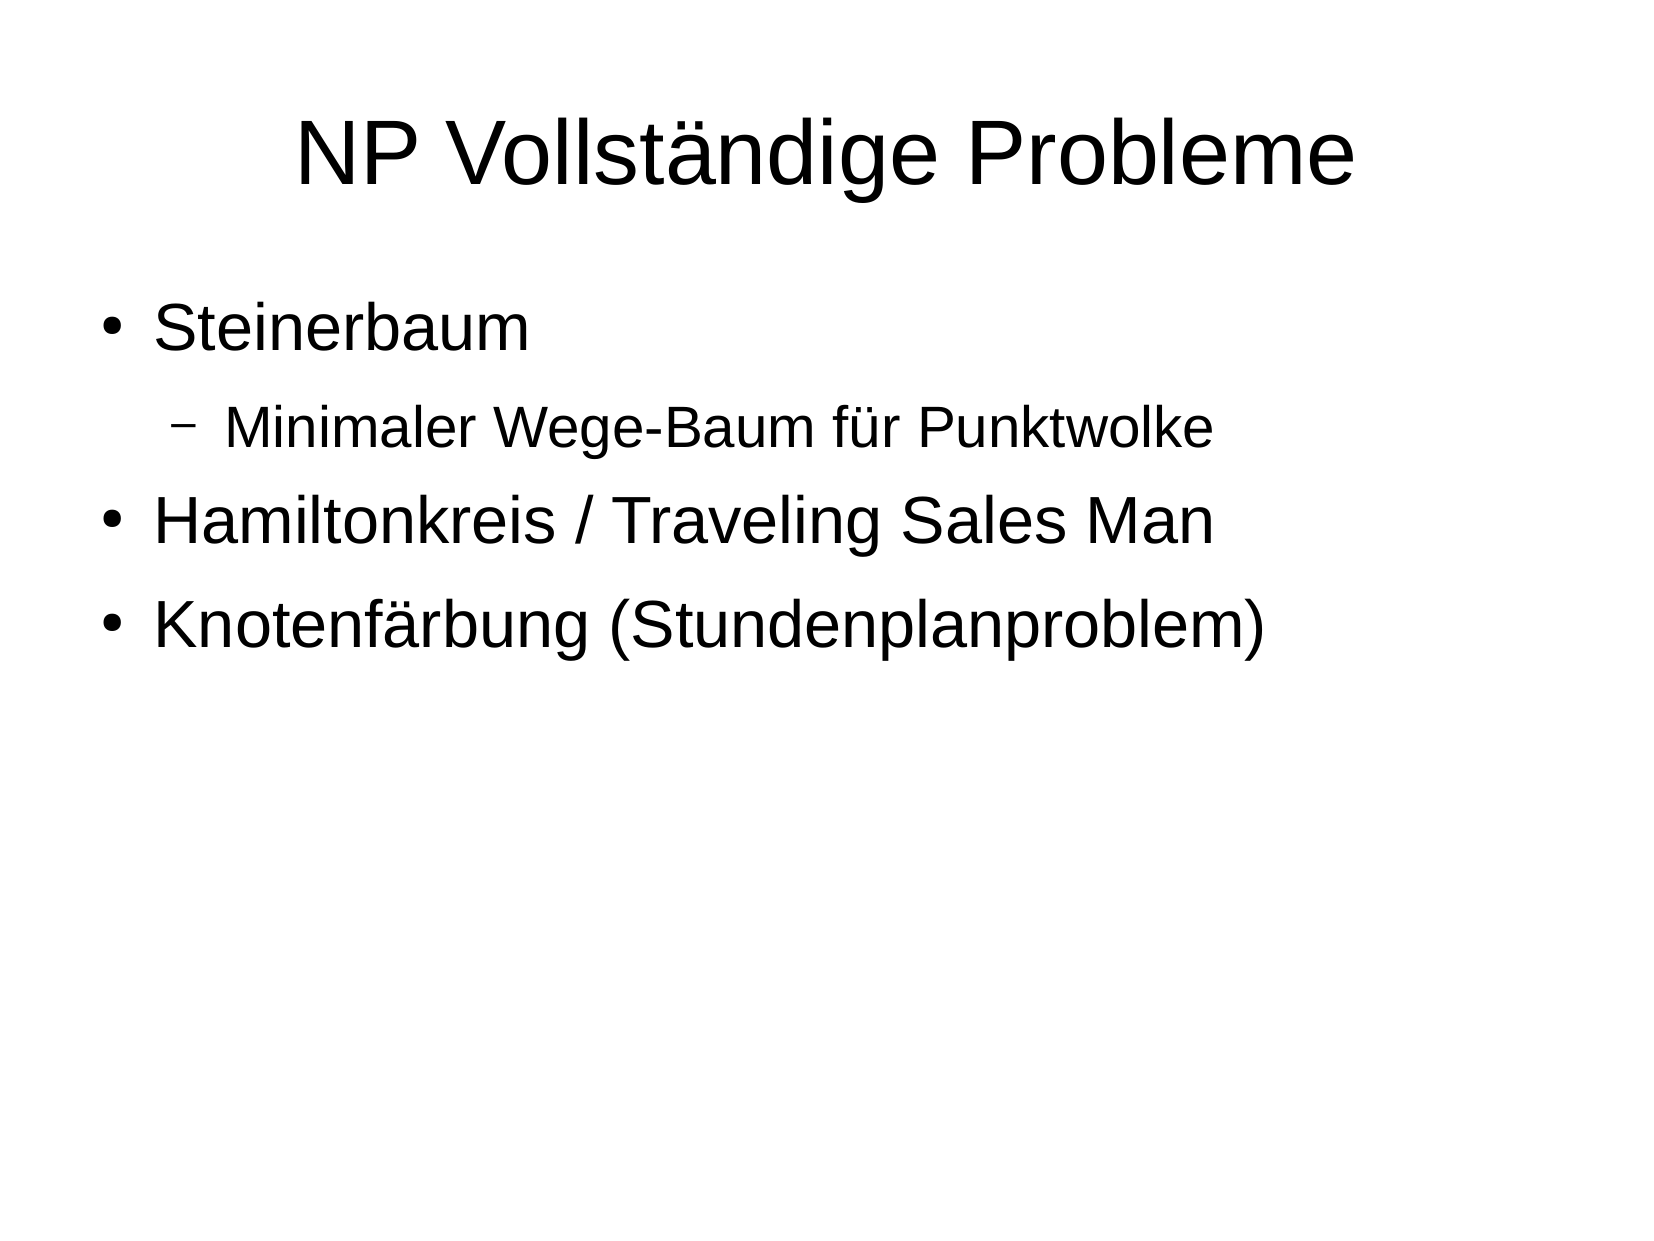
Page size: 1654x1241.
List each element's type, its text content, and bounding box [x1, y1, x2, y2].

list Steinerbaum Minimaler Wege-Baum für Punktwolke Hamiltonkreis / Traveling Sales Man Knotenfärbung (Stundenplanproblem) [82, 290, 1571, 1010]
title NP Vollständige Probleme [82, 49, 1571, 257]
